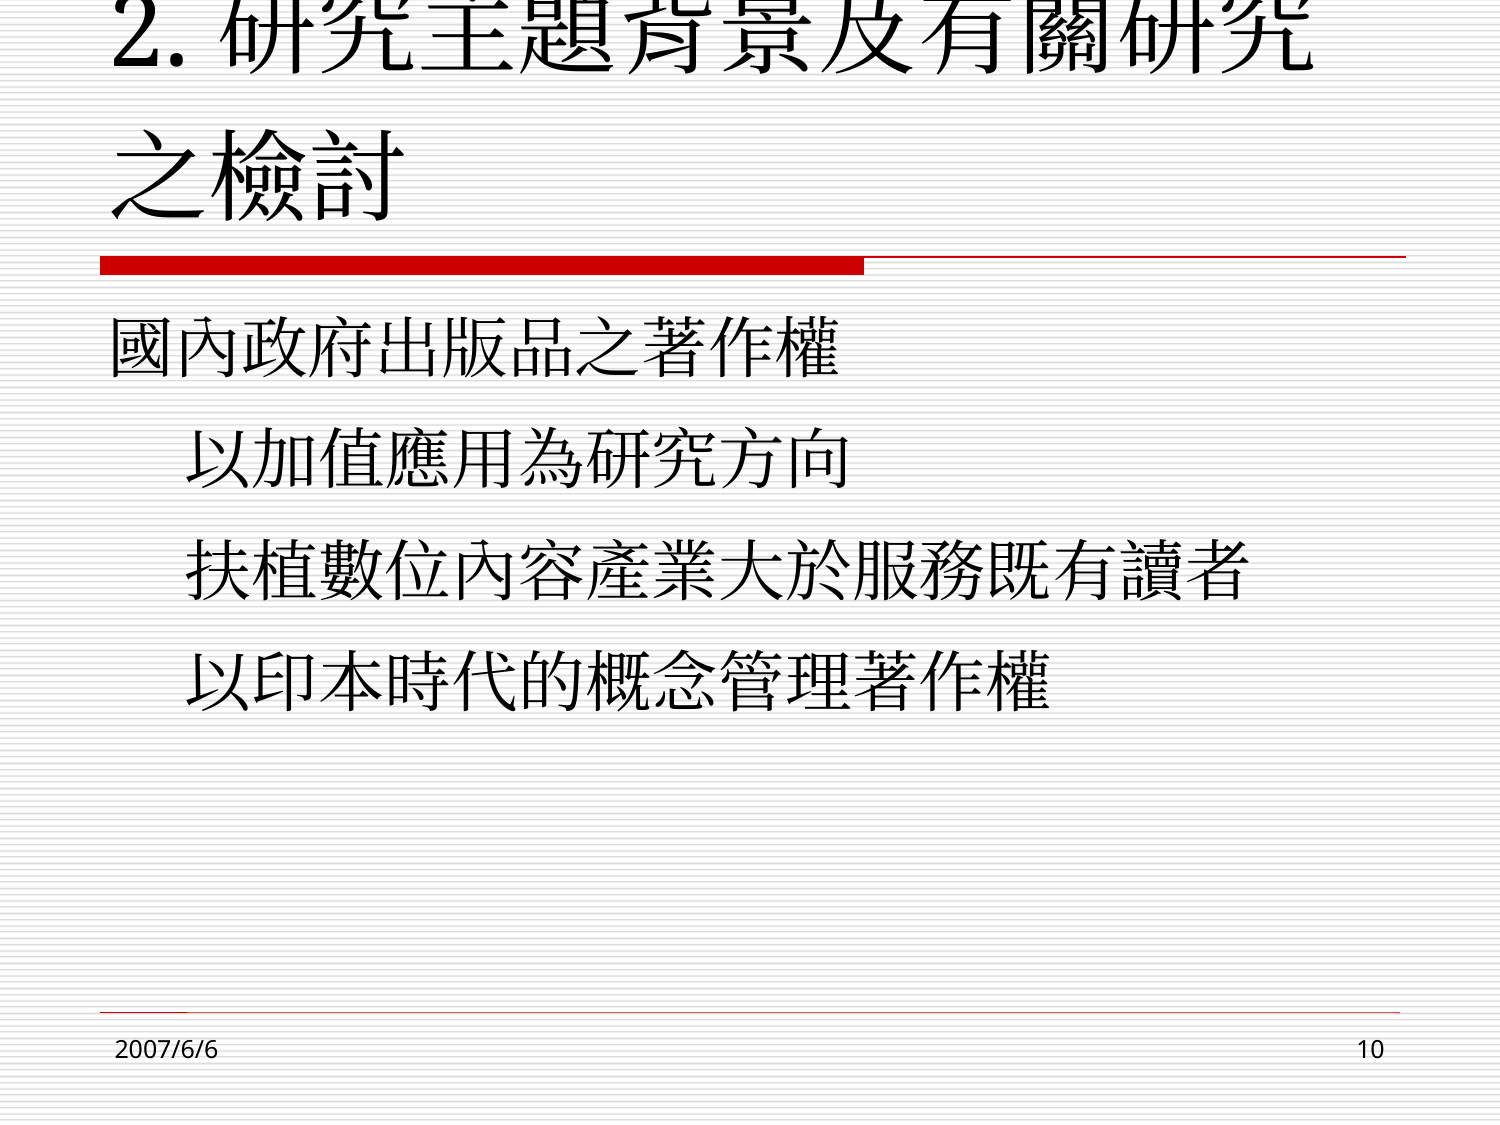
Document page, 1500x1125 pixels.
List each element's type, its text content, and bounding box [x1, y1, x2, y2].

picture [0, 0, 1500, 1125]
title 2.研究主題背景及有關研究之檢討 [94, 0, 1407, 250]
list 國內政府出版品之著作權 以加值應用為研究方向 扶植數位內容產業大於服務既有讀者 以印本時代的概念管理著作權 [92, 287, 1406, 1021]
